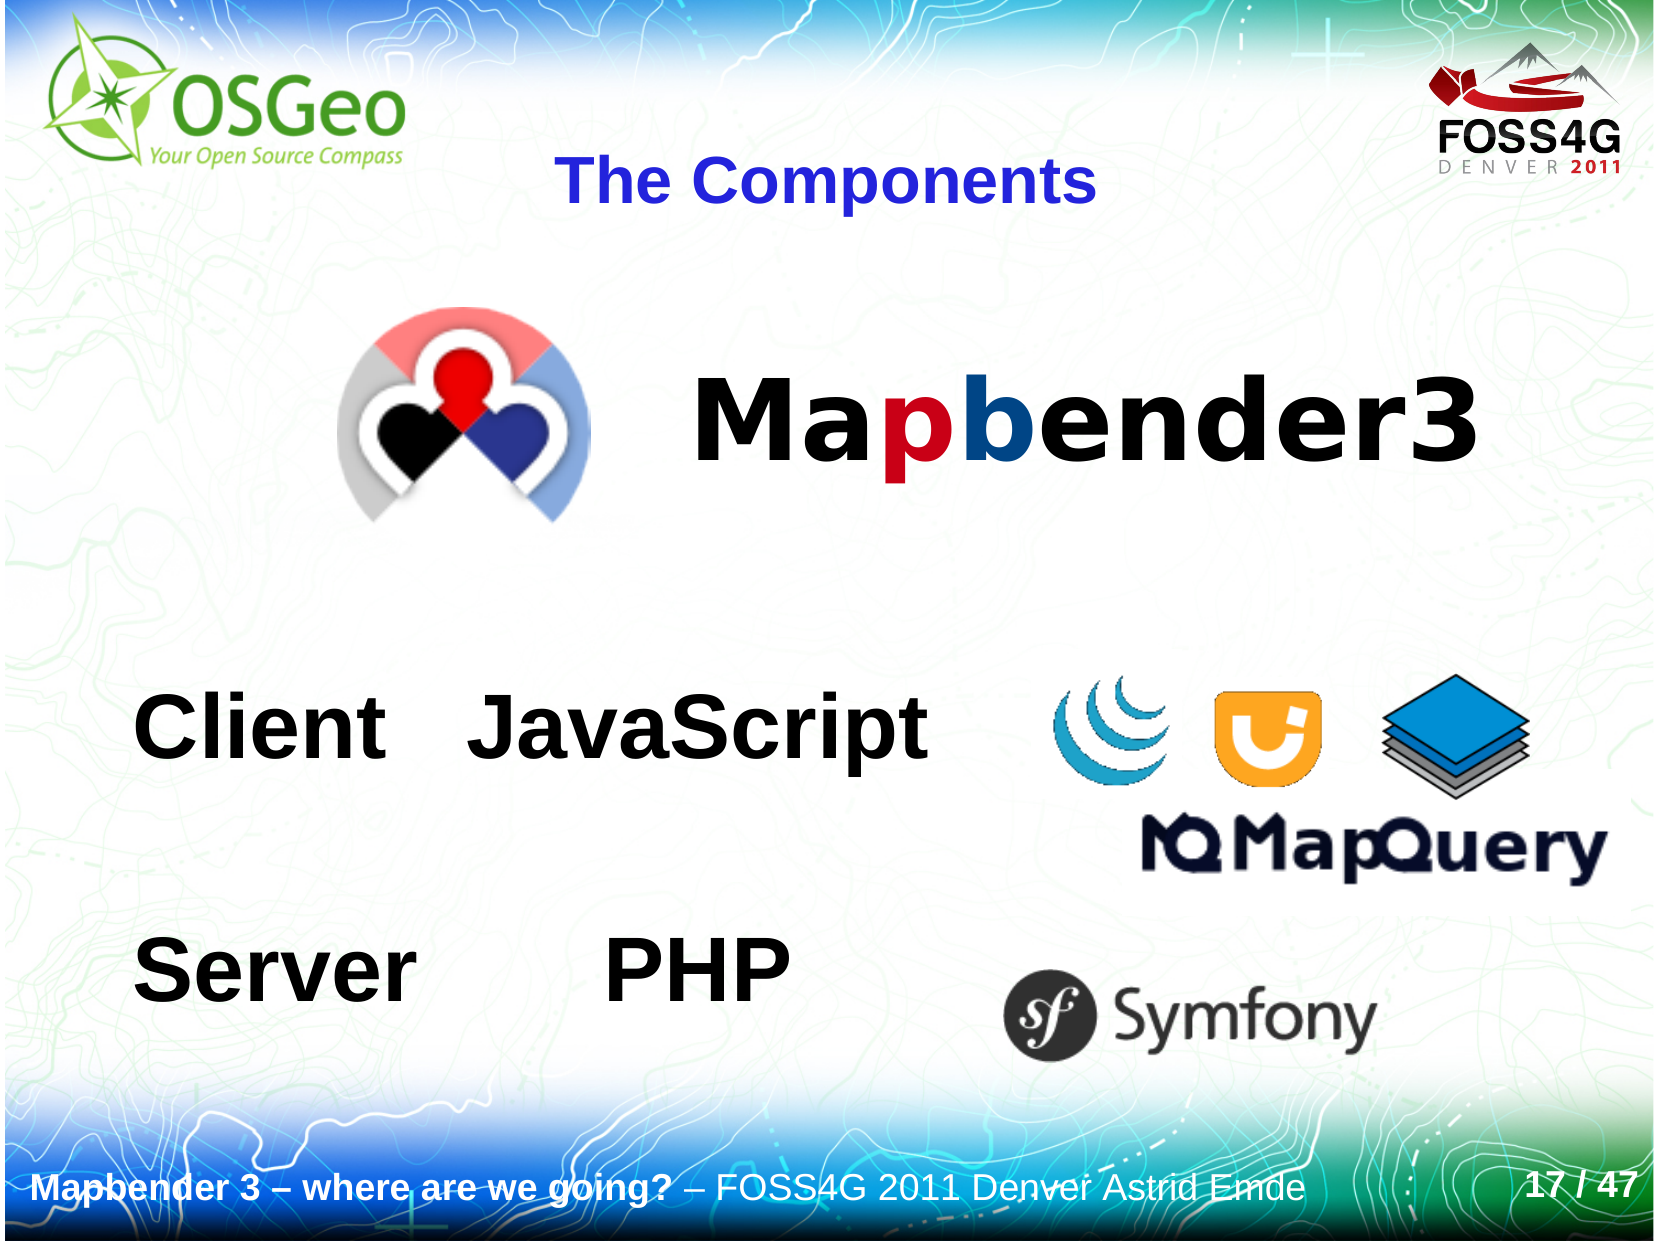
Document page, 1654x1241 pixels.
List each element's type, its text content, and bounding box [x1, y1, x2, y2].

text_box Client Server [118, 668, 434, 1075]
text_box Mapbender3 [674, 348, 1566, 497]
picture [5, 0, 1654, 1241]
title The Components [82, 106, 1571, 255]
text_box JavaScript PHP [451, 668, 945, 1075]
